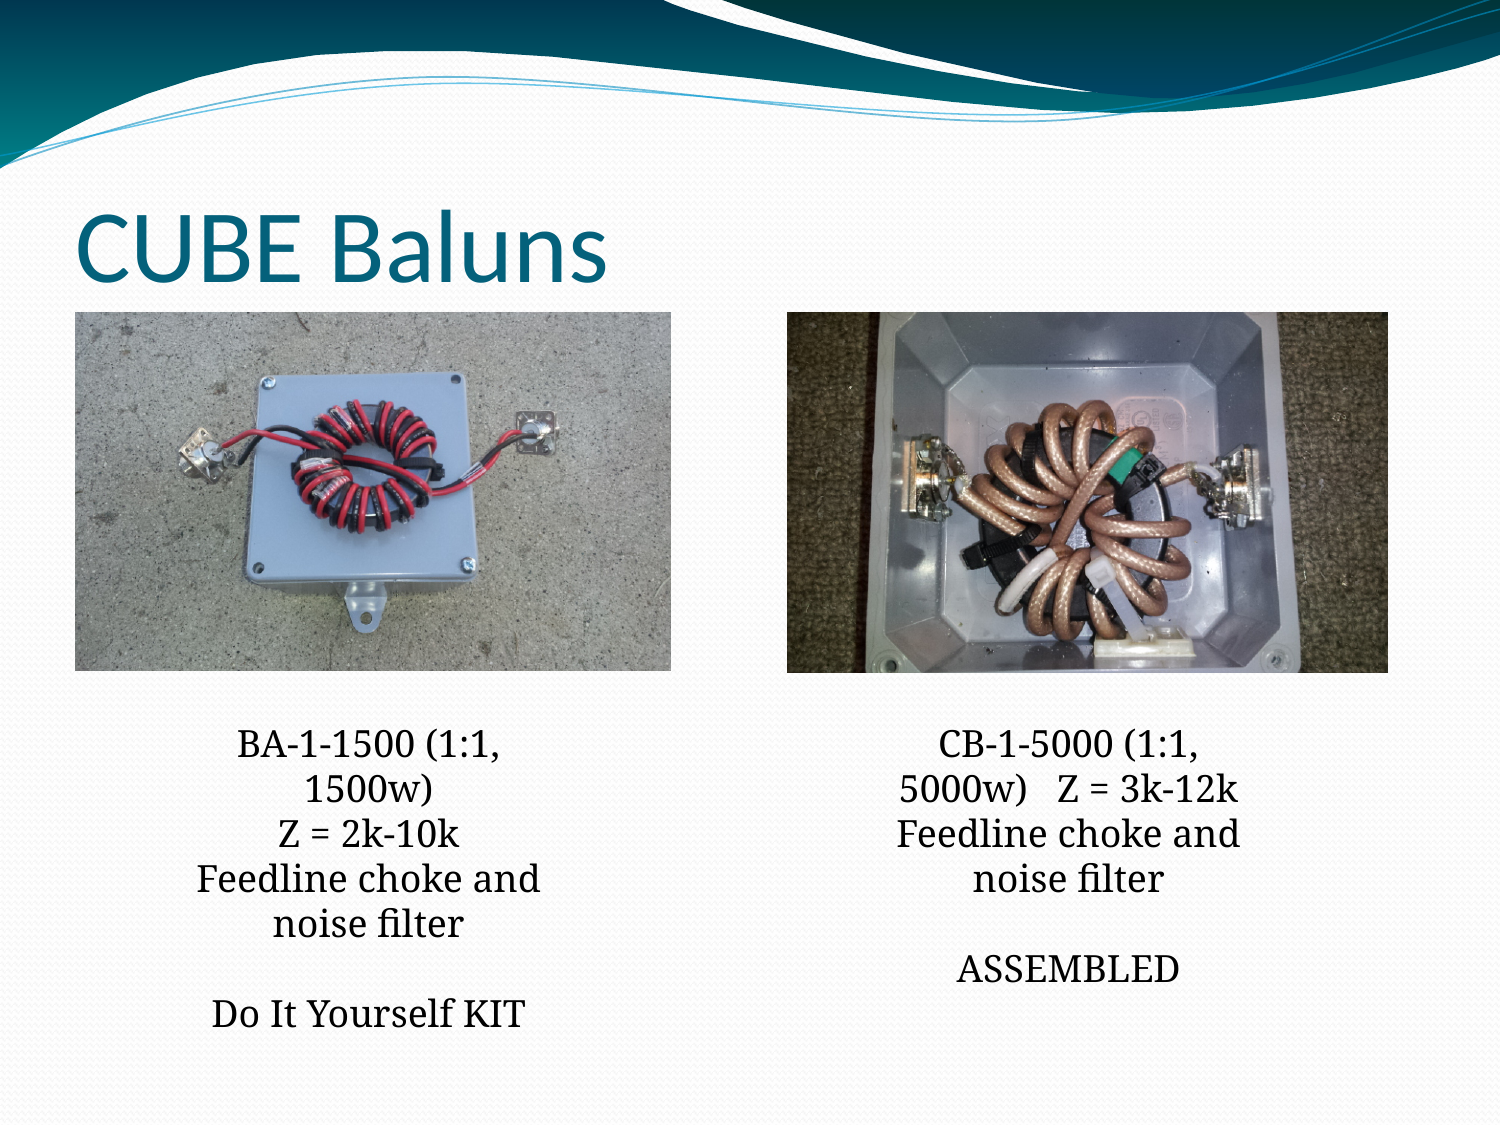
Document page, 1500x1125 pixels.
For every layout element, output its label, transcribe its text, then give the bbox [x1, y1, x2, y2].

picture [787, 312, 1388, 673]
picture [75, 312, 671, 671]
text_box BA-1-1500 (1:1, 1500w) Z = 2k-10k Feedline choke and noise filter Do It Yourself KIT [174, 712, 563, 1001]
title CUBE Baluns [75, 115, 1426, 304]
text_box CB-1-5000 (1:1, 5000w) Z = 3k-12k Feedline choke and noise filter ASSEMBLED [862, 712, 1276, 1001]
